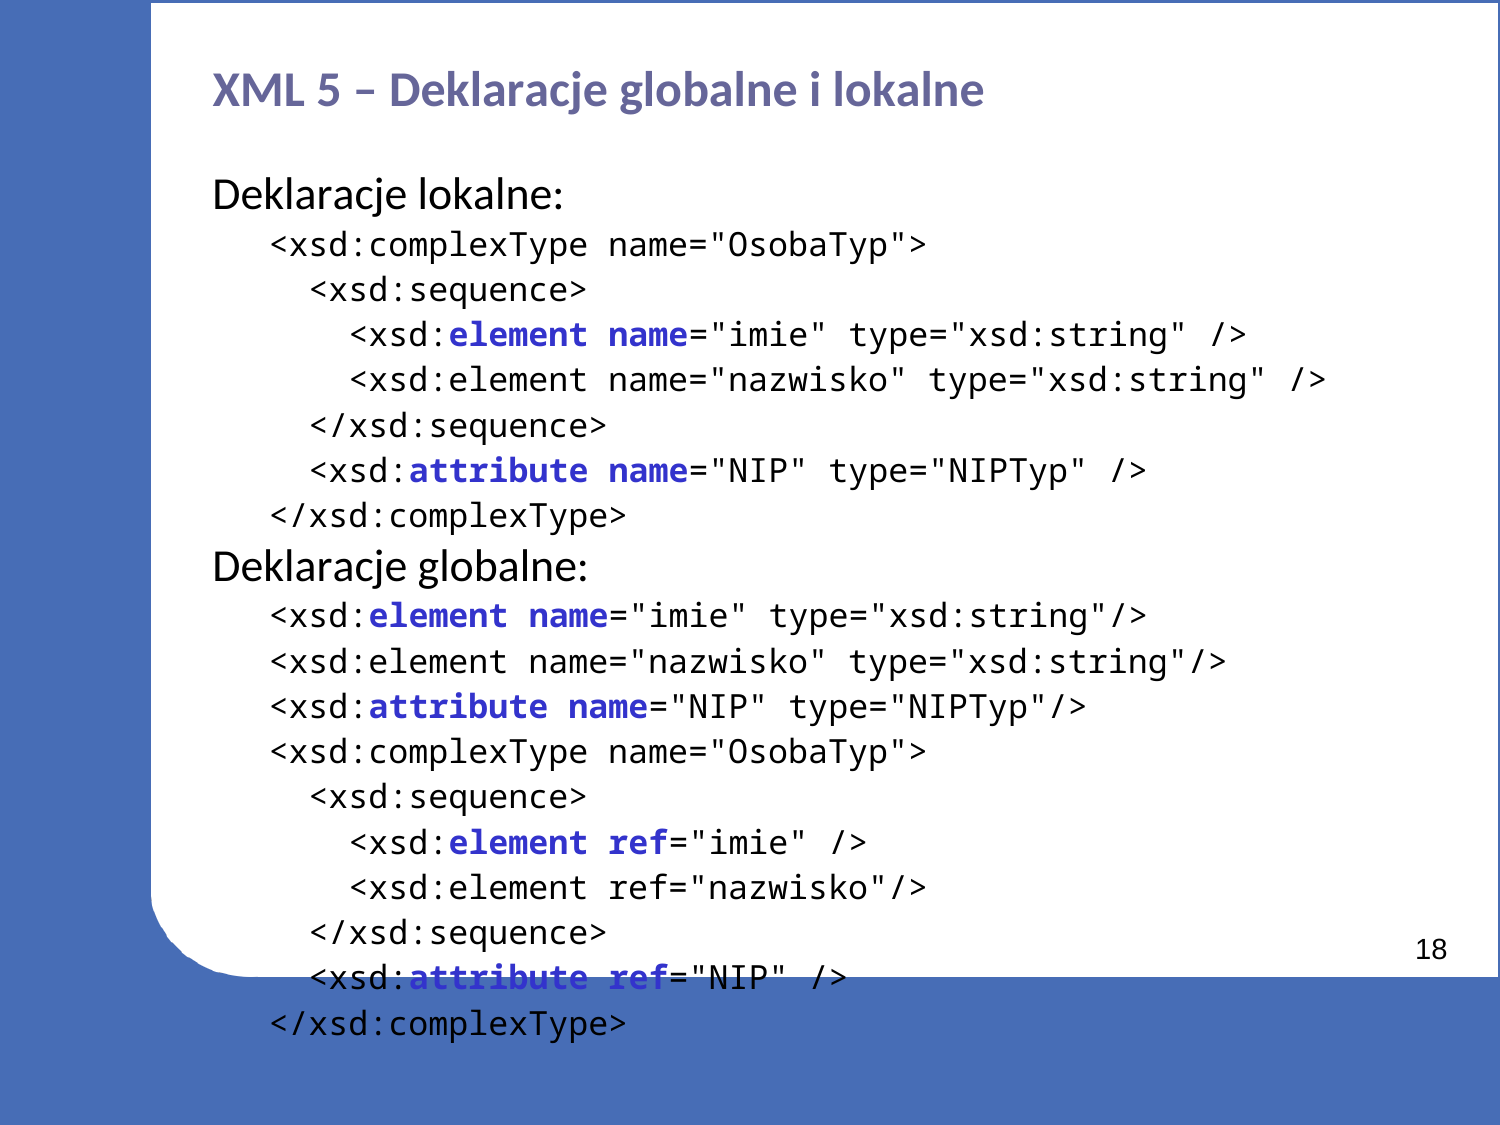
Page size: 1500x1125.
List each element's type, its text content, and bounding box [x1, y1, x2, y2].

title XML 5 – Deklaracje globalne i lokalne [212, 24, 1447, 164]
picture [0, 0, 1500, 1125]
list Deklaracje lokalne: <xsd:complexType name="OsobaTyp"> <xsd:sequence> <xsd:element name="imie" type="xsd:string" /> <xsd:element name="nazwisko" type="xsd:string" /> </xsd:sequence> <xsd:attribute name="NIP" type="NIPTyp" /> </xsd:complexType> Deklaracje globalne: <xsd:element name="imie" type="xsd:string"/> <xsd:element name="nazwisko" type="xsd:string"/> <xsd:attribute name="NIP" type="NIPTyp"/> <xsd:complexType name="OsobaTyp"> <xsd:sequence> <xsd:element ref="imie" /> <xsd:element ref="nazwisko"/> </xsd:sequence> <xsd:attribute ref="NIP" /> </xsd:complexType> [212, 174, 1448, 955]
